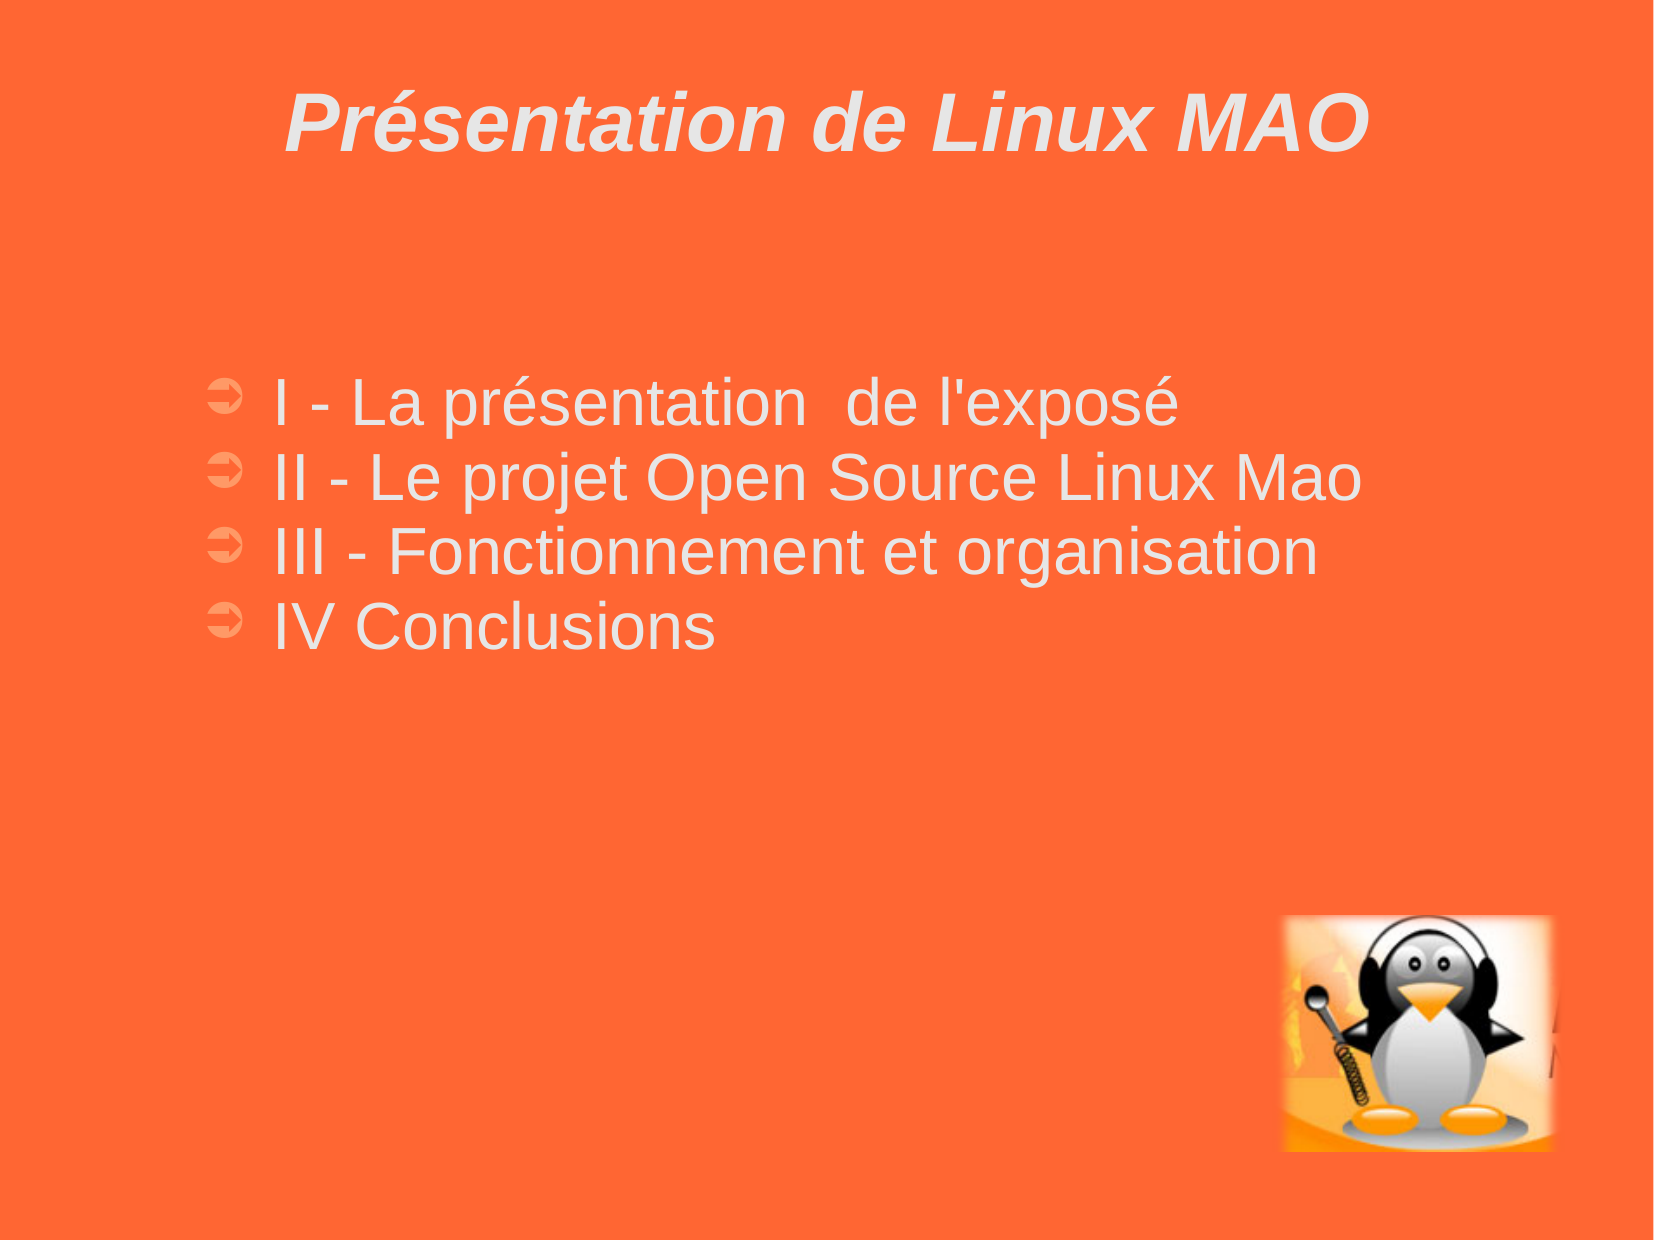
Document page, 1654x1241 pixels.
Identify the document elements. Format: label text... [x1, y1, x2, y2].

picture [1272, 1147, 1565, 1152]
title Présentation de Linux MAO [121, 19, 1534, 227]
list I - La présentation de l'exposé II - Le projet Open Source Linux Mao III - Fonctionnement et organisation IV Conclusions [178, 364, 1570, 1147]
